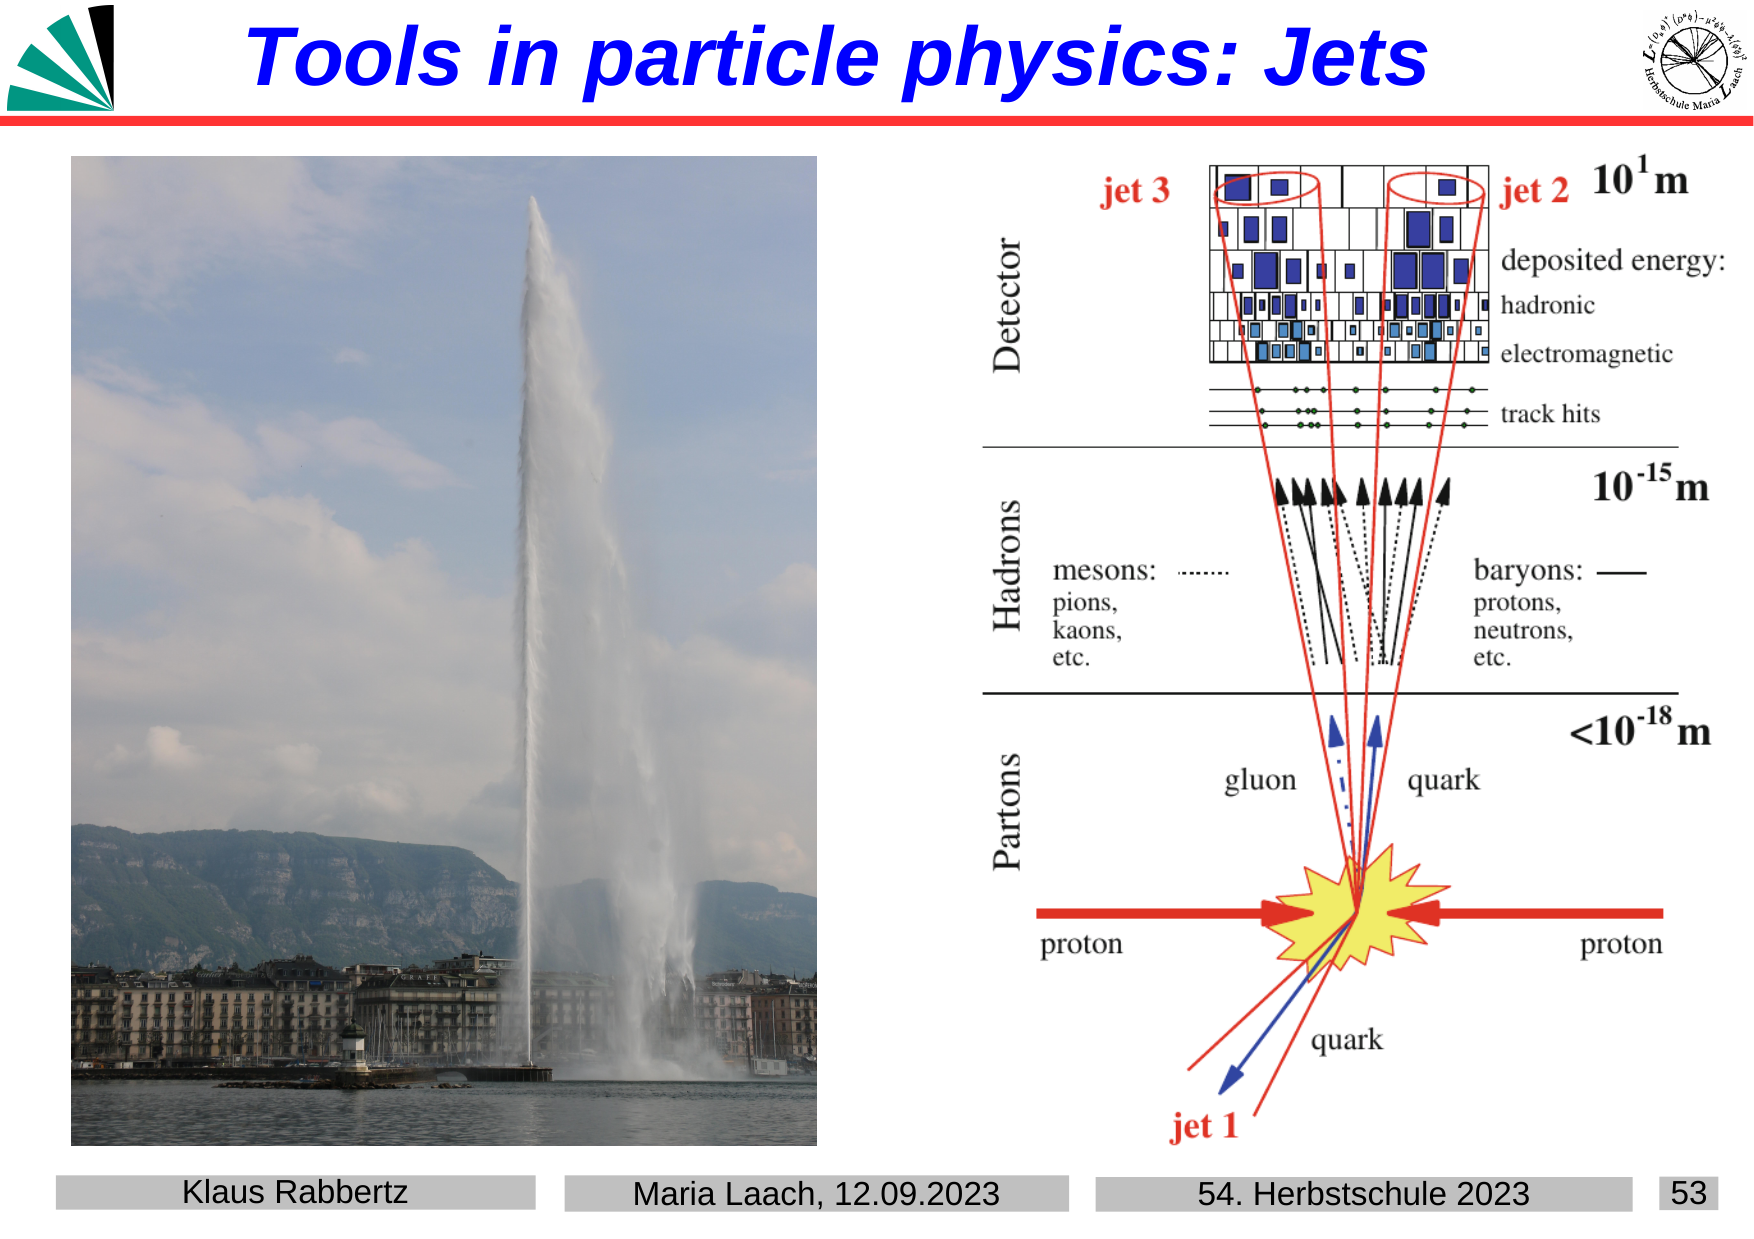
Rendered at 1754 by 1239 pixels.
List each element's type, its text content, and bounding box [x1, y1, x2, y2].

picture [71, 156, 817, 1146]
picture [1643, 10, 1747, 110]
title Tools in particle physics: Jets [129, 0, 1545, 114]
picture [970, 146, 1730, 1153]
picture [7, 5, 114, 112]
